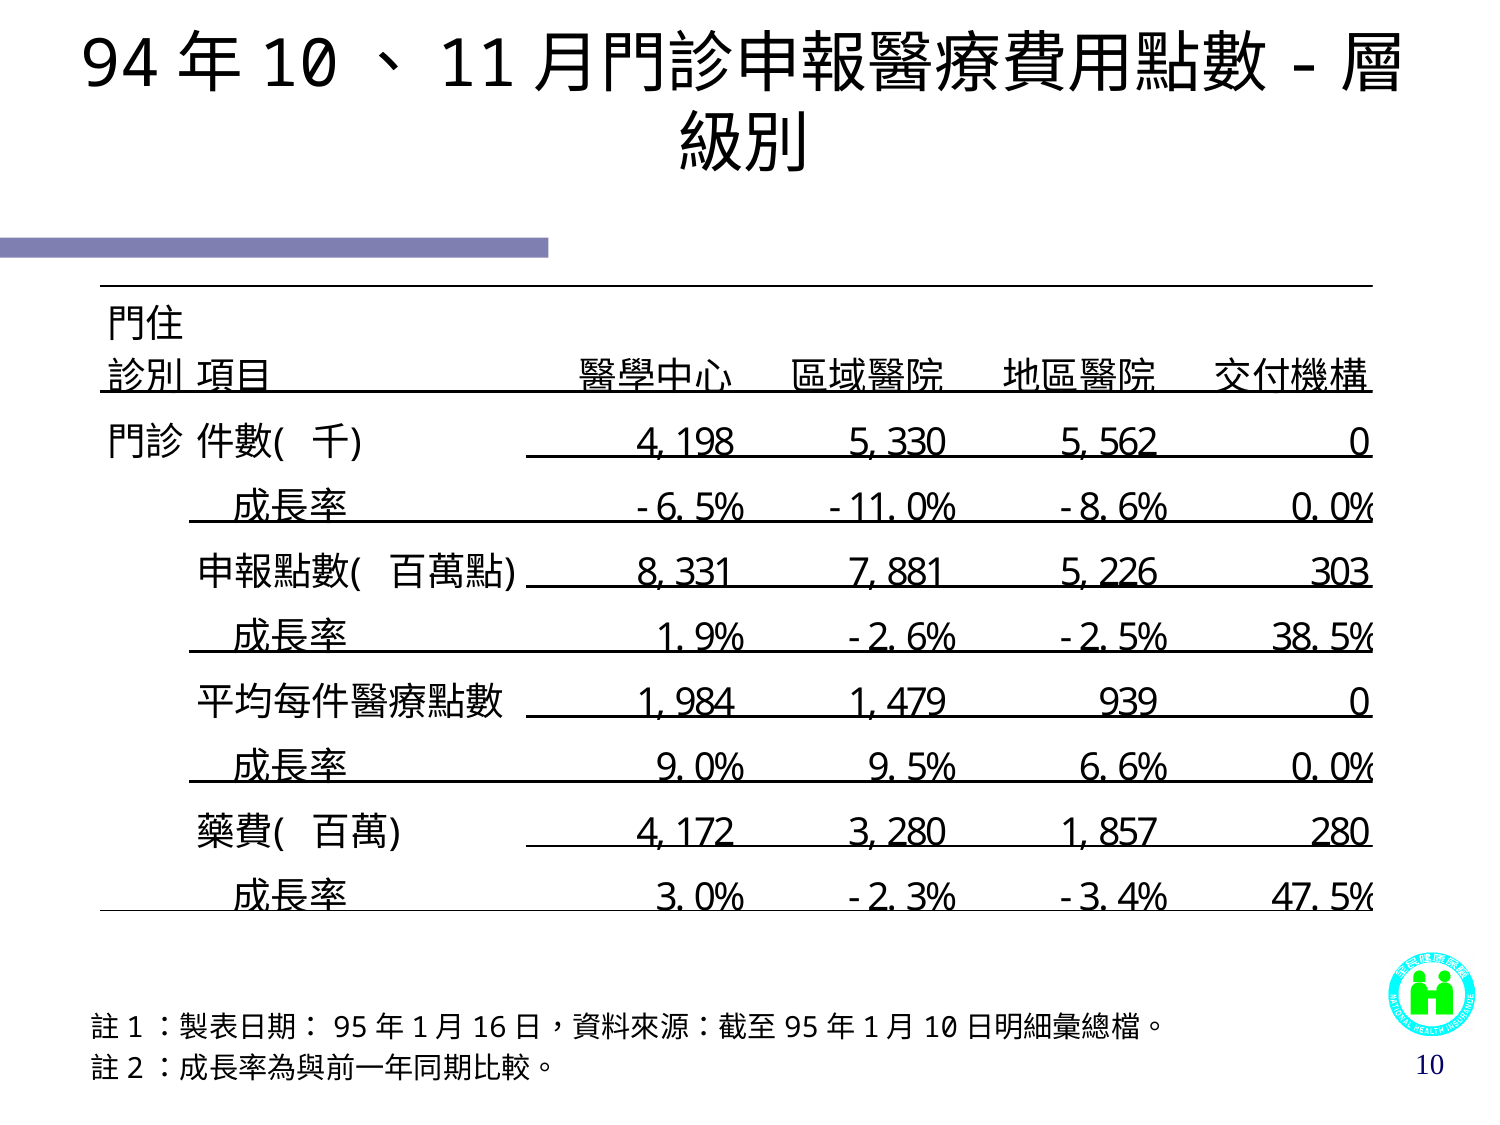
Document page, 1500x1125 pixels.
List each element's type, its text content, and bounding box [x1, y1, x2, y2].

text_box 註1：製表日期：95年1月16日，資料來源：截至95年1月10日明細彙總檔。 註2：成長率為與前一年同期比較。 [75, 999, 1338, 1092]
chart [99, 284, 1375, 913]
text_box [1400, 1037, 1476, 1125]
title 94年10、11月門診申報醫療費用點數-層級別 [50, 0, 1438, 188]
